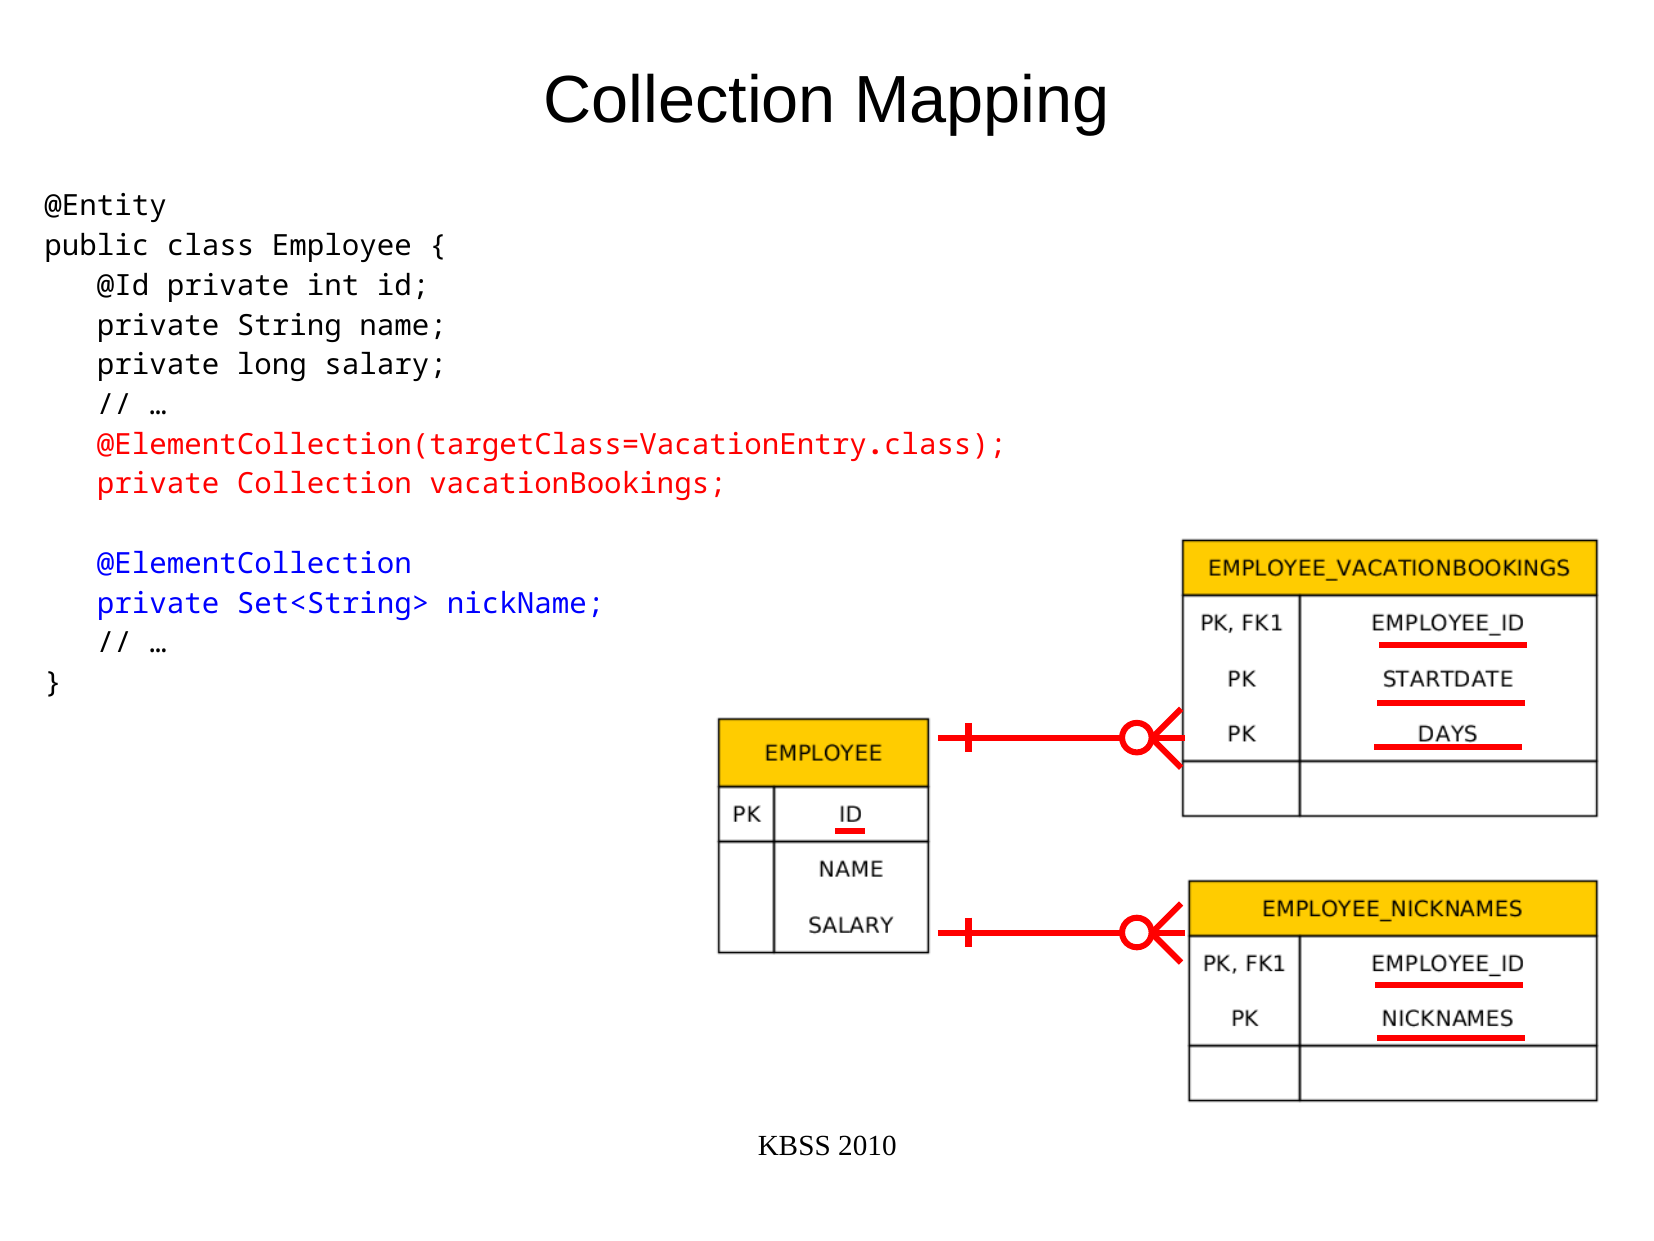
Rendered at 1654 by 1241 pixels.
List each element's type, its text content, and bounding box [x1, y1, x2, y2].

title Collection Mapping [82, 3, 1571, 196]
text_box @Entity public class Employee { @Id private int id; private String name; private long salary; // … @ElementCollection(targetClass=VacationEntry.class); private Collection vacationBookings; @ElementCollection private Set<String> nickName; // … } [29, 177, 797, 703]
text_box [1122, 722, 1152, 753]
text_box [1122, 917, 1152, 948]
picture [708, 531, 1604, 1109]
